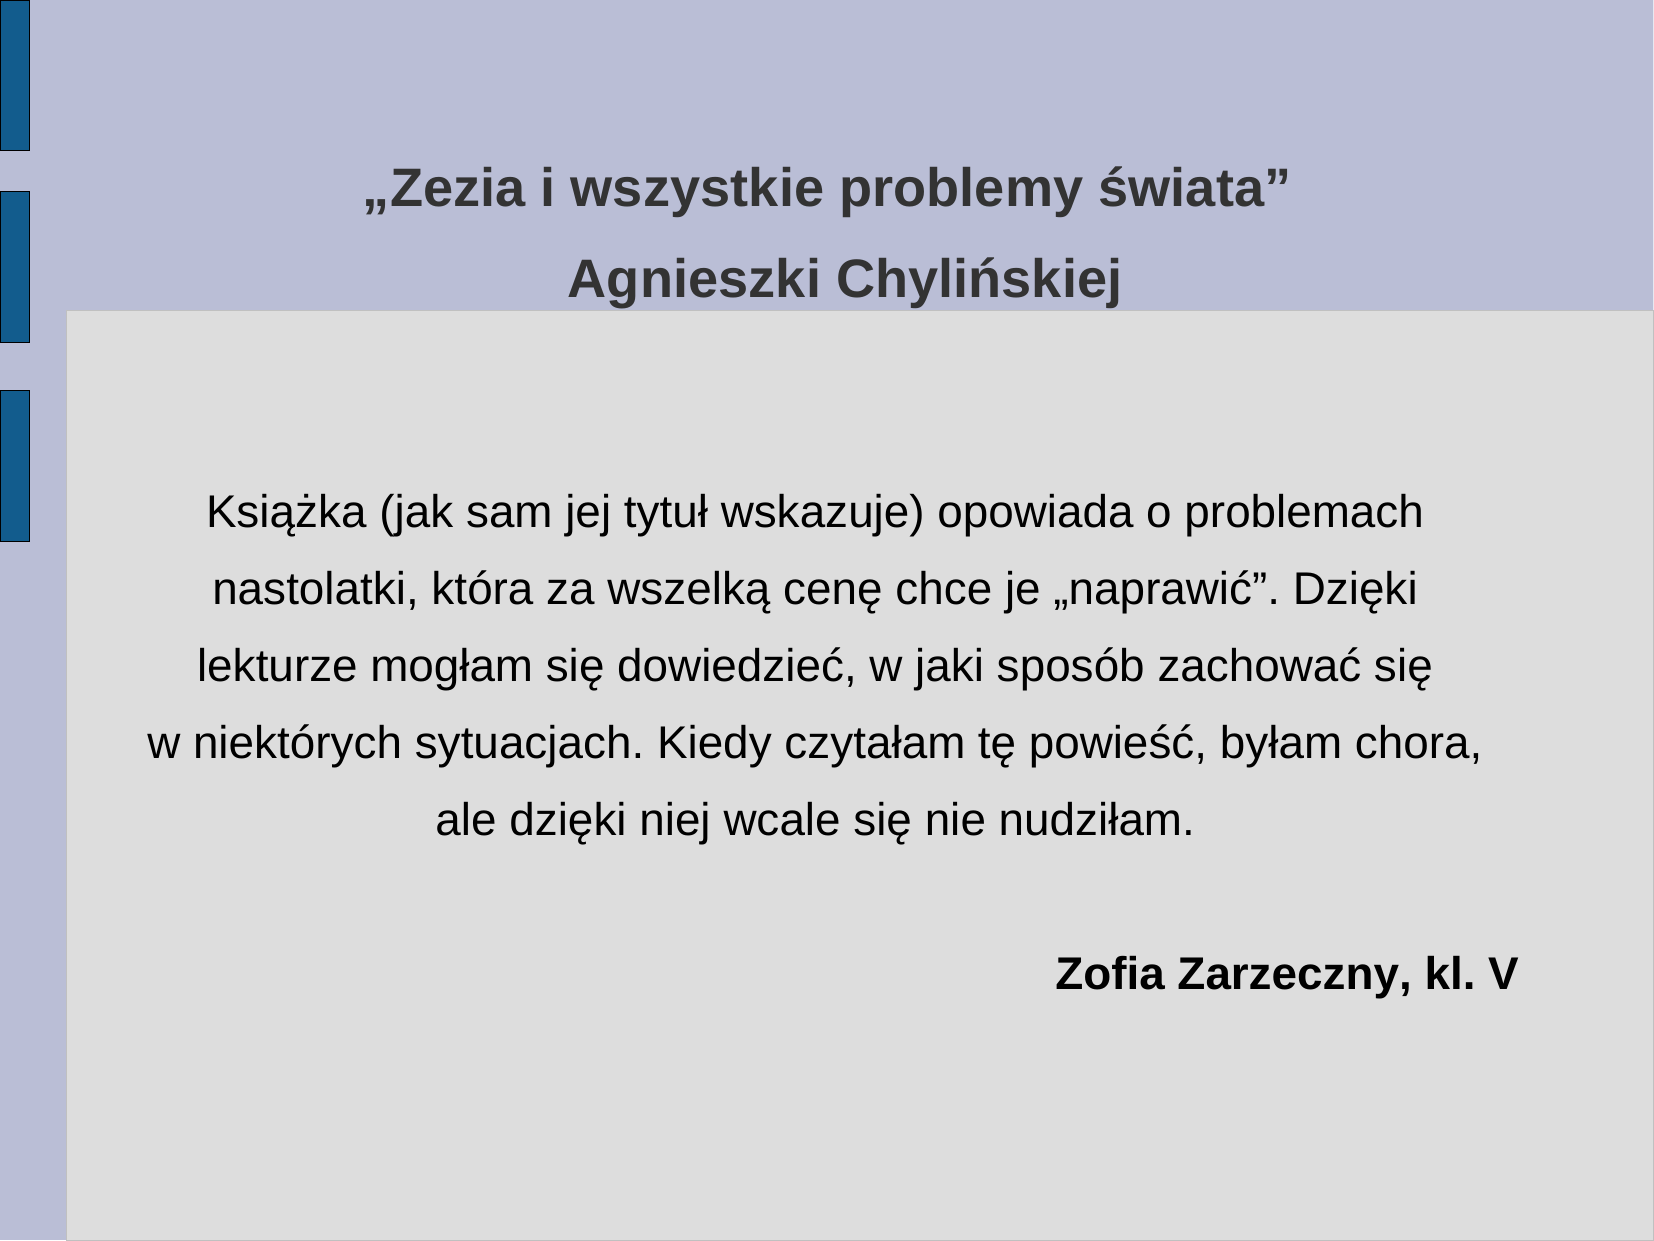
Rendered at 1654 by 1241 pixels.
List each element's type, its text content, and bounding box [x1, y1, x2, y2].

title „Zezia i wszystkie problemy świata” Agnieszki Chylińskiej [121, 114, 1534, 322]
subtitle Książka (jak sam jej tytuł wskazuje) opowiada o problemach nastolatki, która za wszelką cenę chce je „naprawić”. Dzięki lekturze mogłam się dowiedzieć, w jaki sposób zachować się w niektórych sytuacjach. Kiedy czytałam tę powieść, byłam chora, ale dzięki niej wcale się nie nudziłam. Zofia Zarzeczny, kl. V [112, 311, 1519, 1093]
